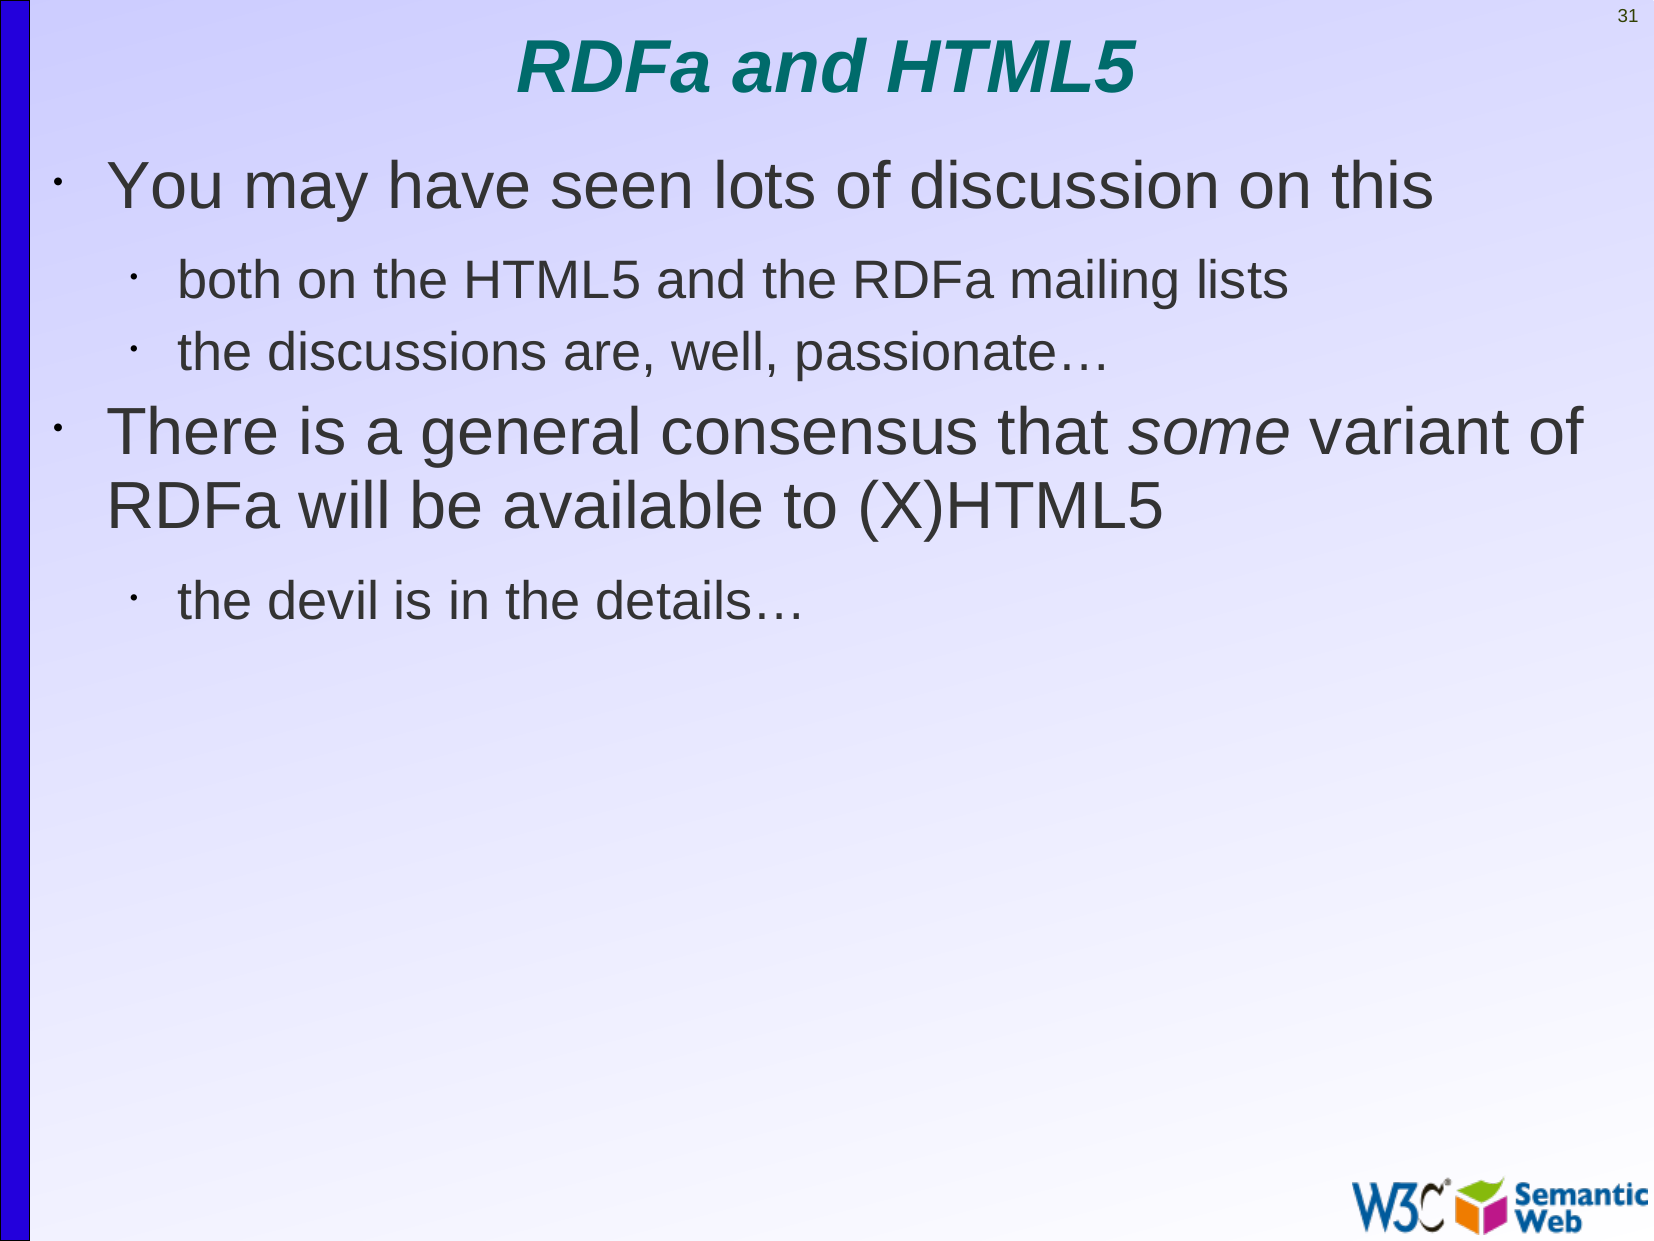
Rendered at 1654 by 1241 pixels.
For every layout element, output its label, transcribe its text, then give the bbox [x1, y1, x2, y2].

picture [1352, 1175, 1648, 1235]
list You may have seen lots of discussion on this both on the HTML5 and the RDFa mailing lists the discussions are, well, passionate… There is a general consensus that some variant of RDFa will be available to (X)HTML5 the devil is in the details… [35, 147, 1618, 1119]
title RDFa and HTML5 [0, 13, 1654, 117]
